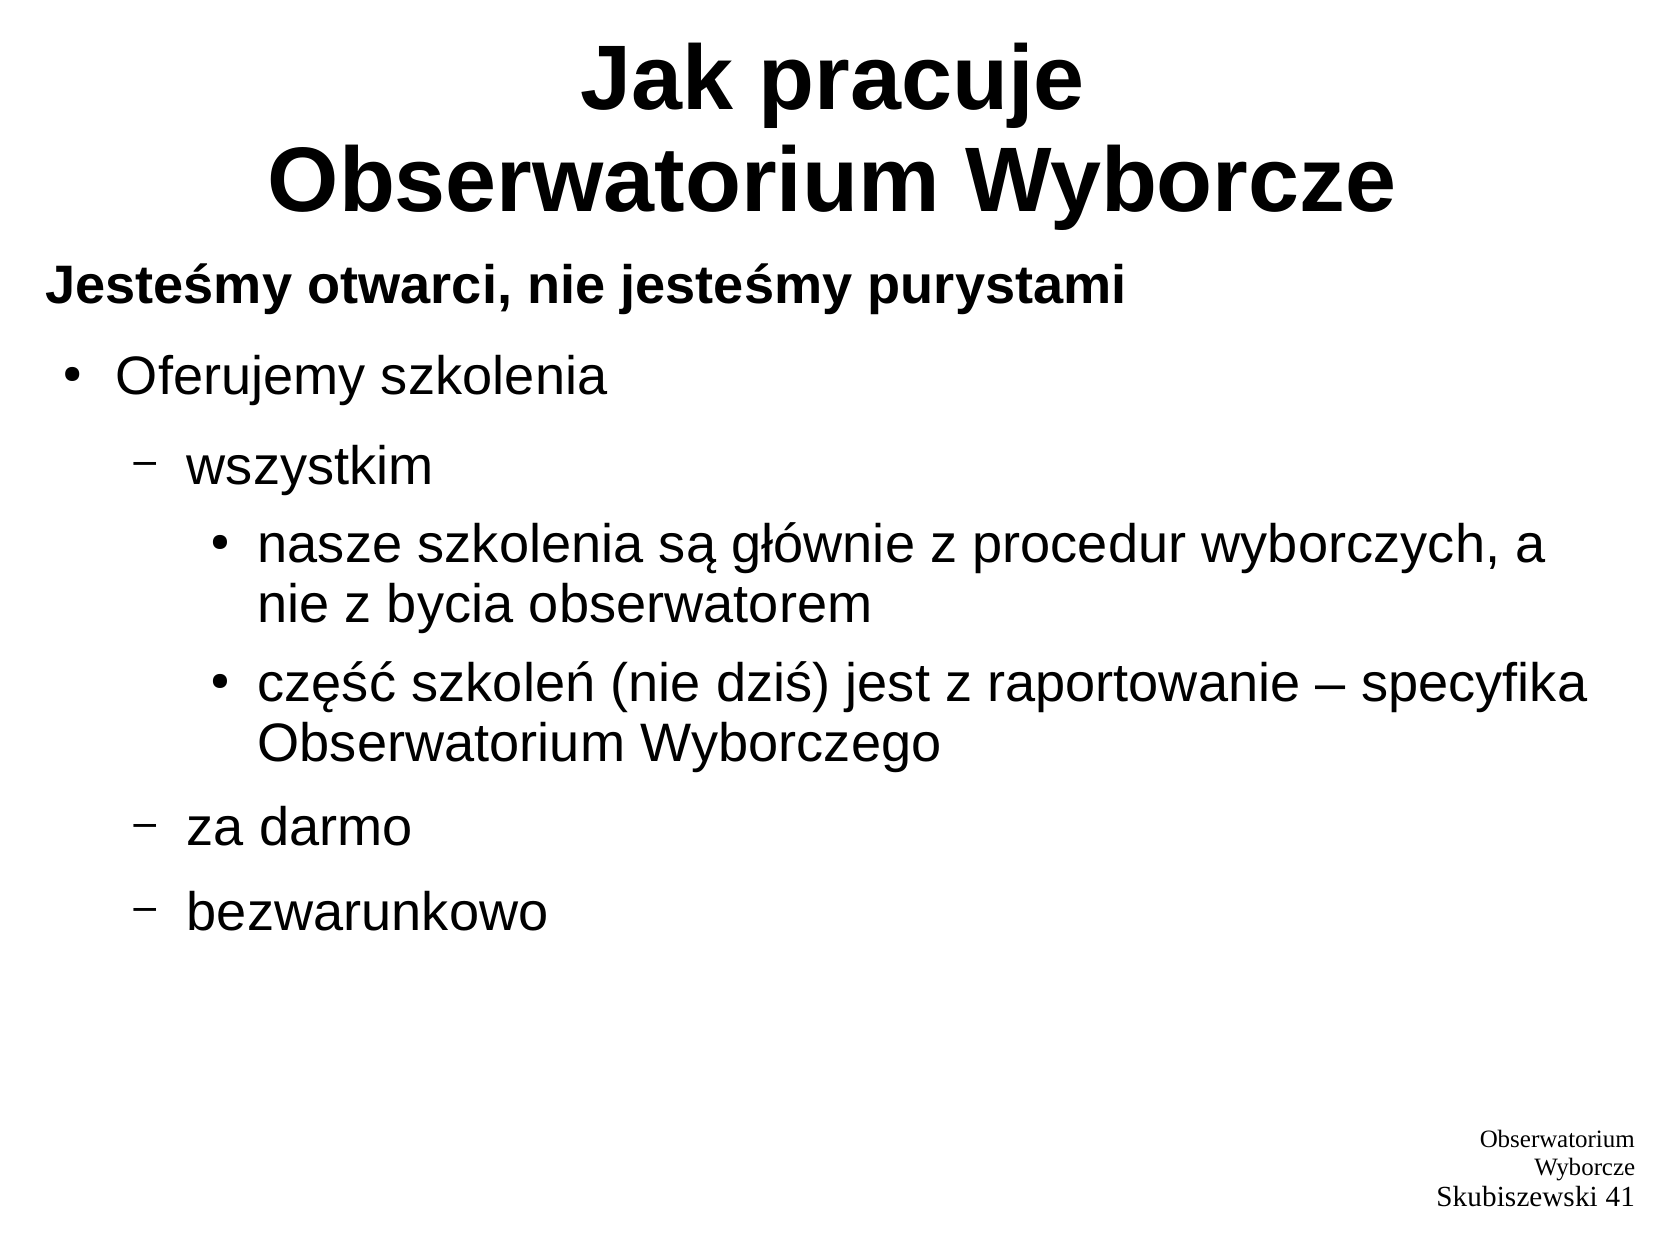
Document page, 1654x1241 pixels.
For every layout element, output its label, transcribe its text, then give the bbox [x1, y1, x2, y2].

title Jak pracuje Obserwatorium Wyborcze [88, 26, 1577, 232]
list Jesteśmy otwarci, nie jesteśmy purystami Oferujemy szkolenia wszystkim nasze szkolenia są głównie z procedur wyborczych, a nie z bycia obserwatorem część szkoleń (nie dziś) jest z raportowanie – specyfika Obserwatorium Wyborczego za darmo bezwarunkowo [45, 255, 1621, 1186]
